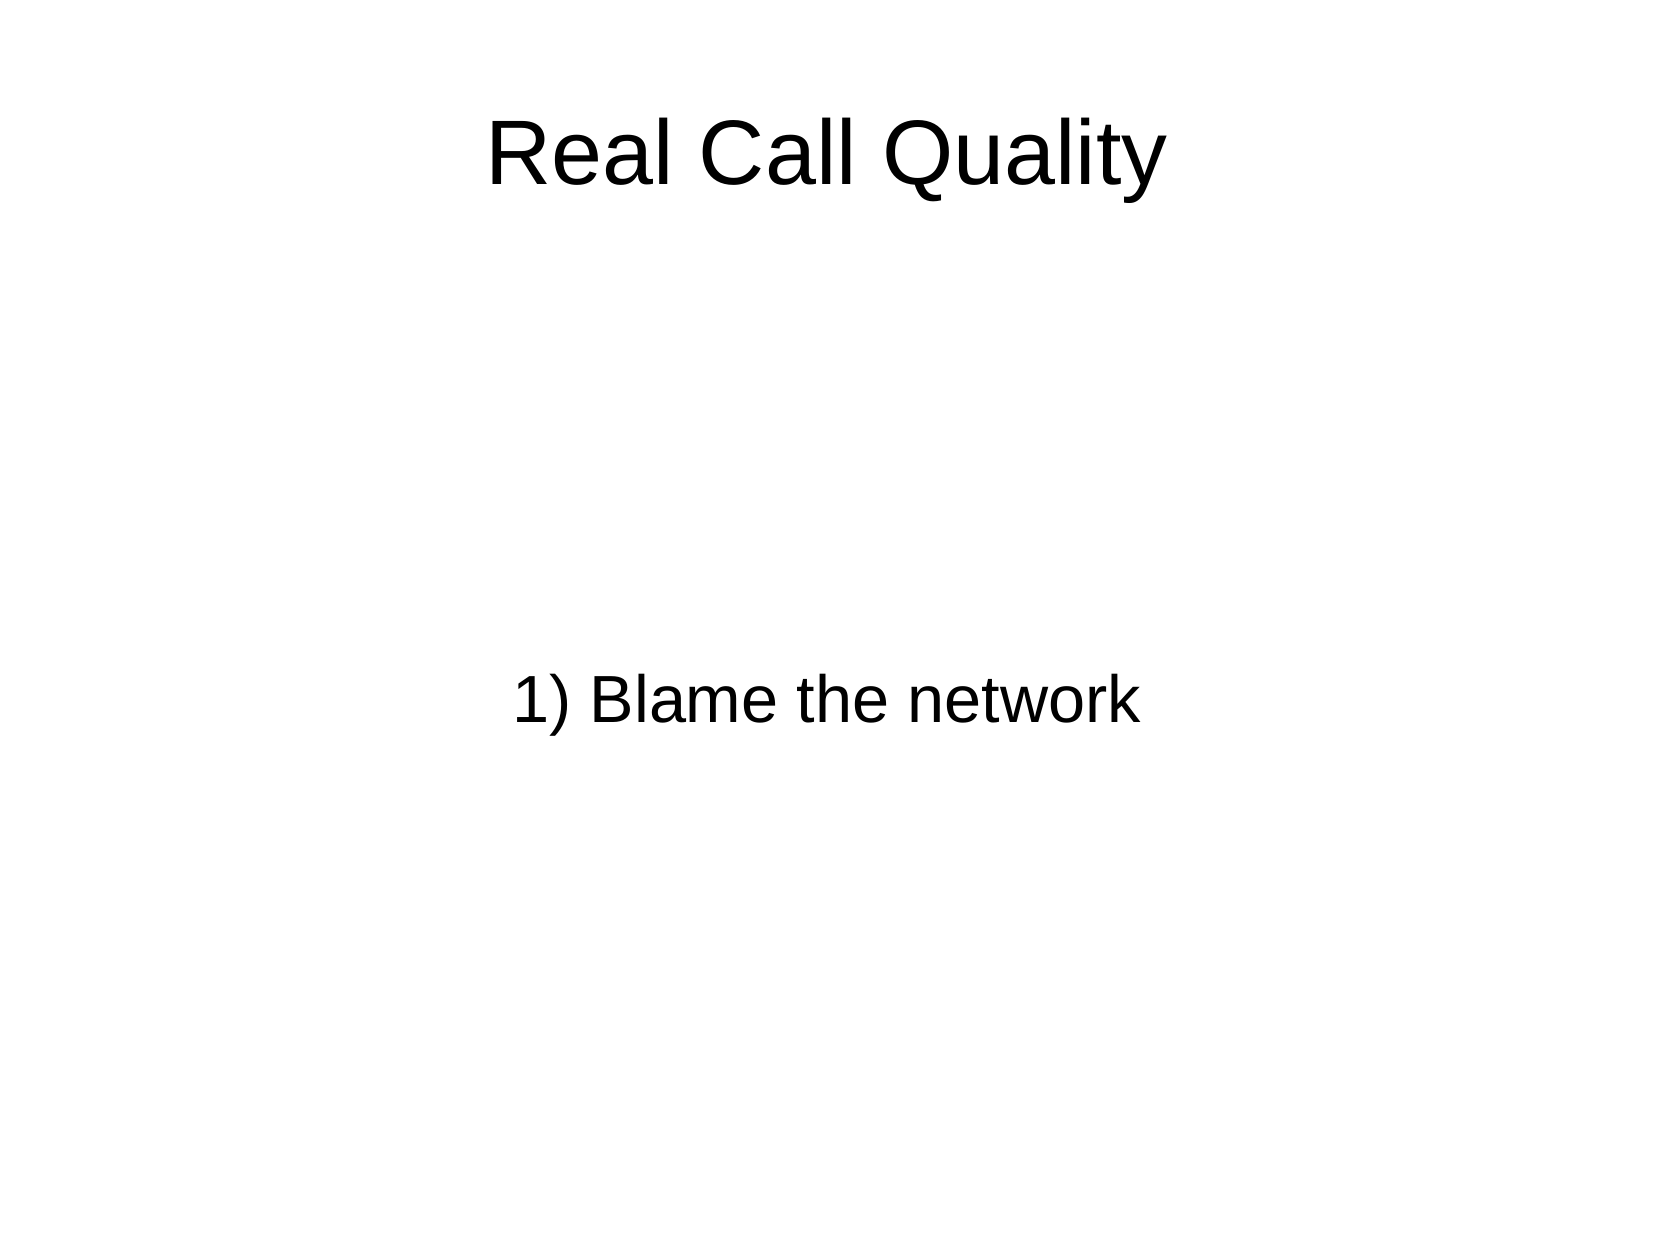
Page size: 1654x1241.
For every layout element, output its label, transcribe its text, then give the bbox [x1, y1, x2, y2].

subtitle 1) Blame the network [82, 297, 1571, 1102]
title Real Call Quality [82, 49, 1571, 257]
